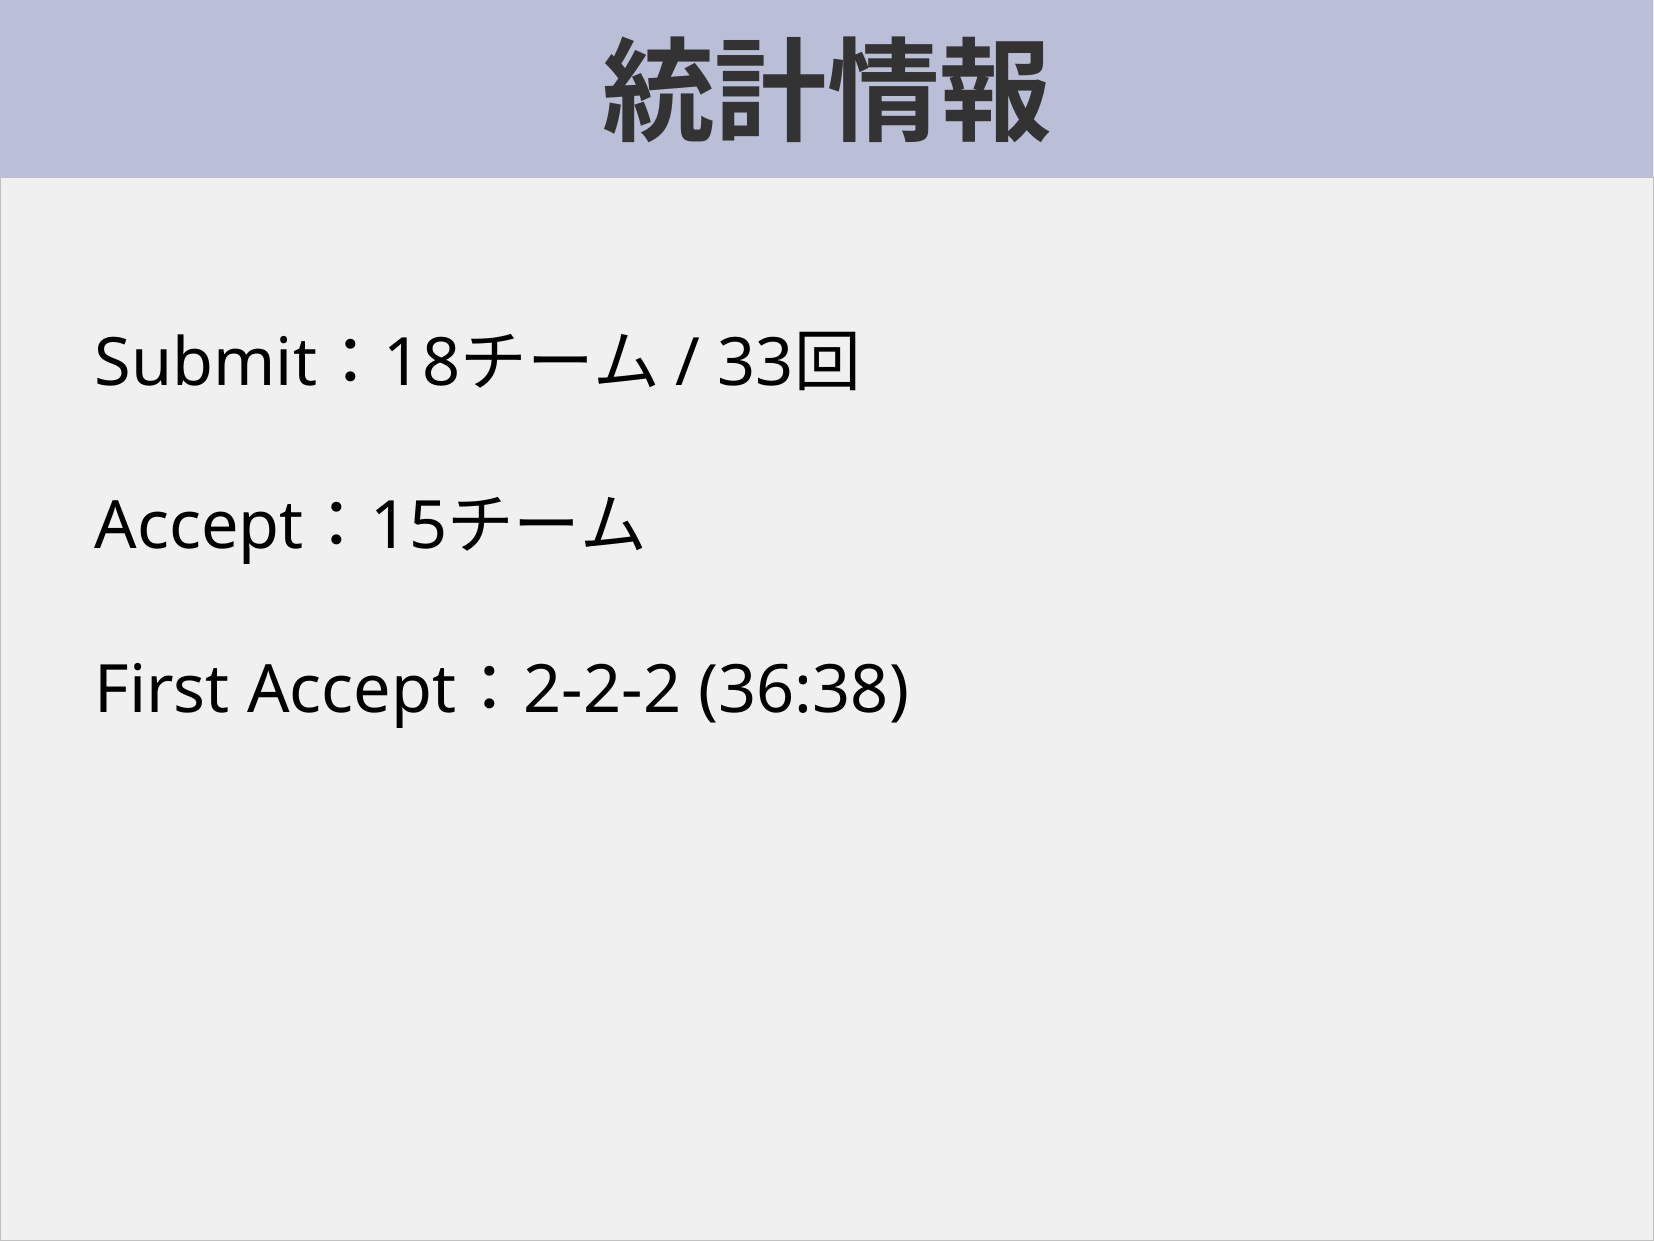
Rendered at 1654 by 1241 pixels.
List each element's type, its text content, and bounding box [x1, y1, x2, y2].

list Submit：18チーム / 33回 Accept：15チーム First Accept：2-2-2 (36:38) [82, 248, 1583, 1182]
title 統計情報 [121, 20, 1534, 148]
